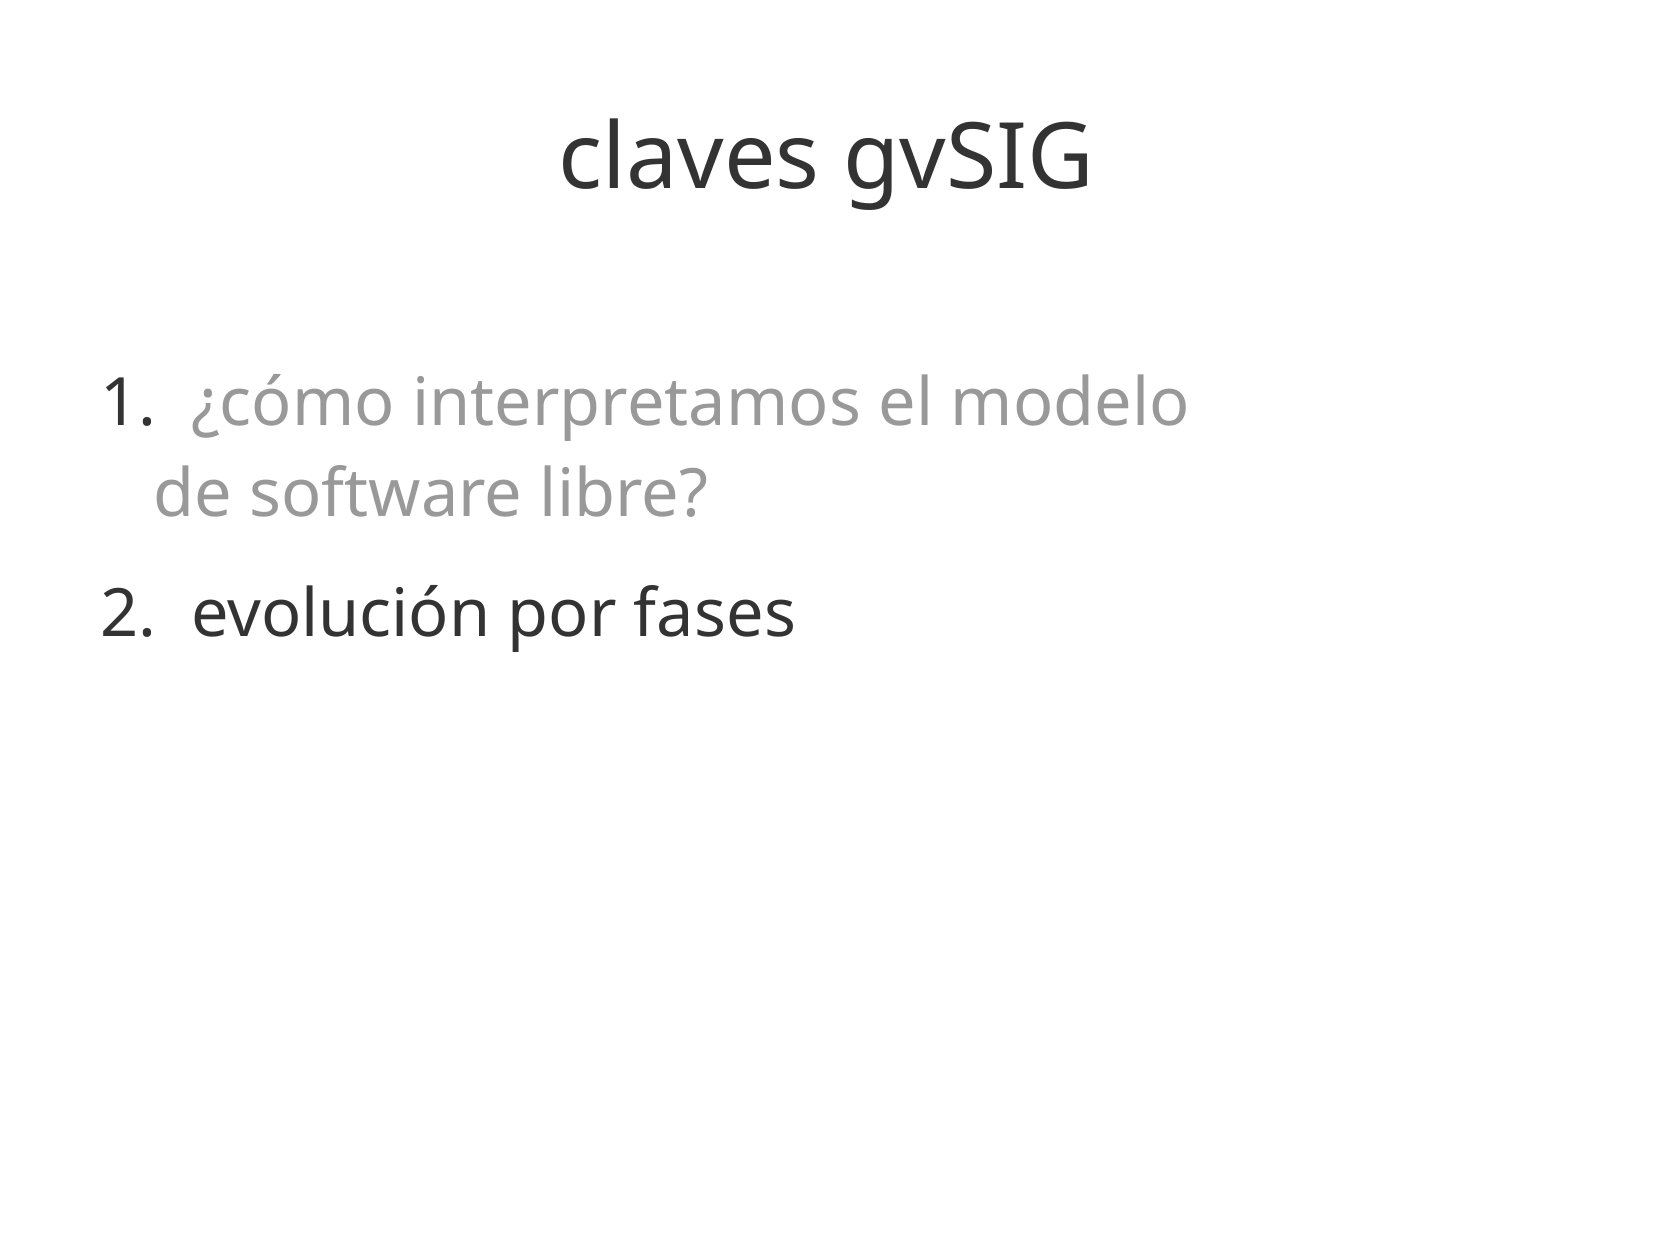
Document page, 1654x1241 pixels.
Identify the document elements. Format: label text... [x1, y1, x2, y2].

title claves gvSIG [82, 49, 1571, 257]
list ¿cómo interpretamos el modelo de software libre? evolución por fases [82, 354, 1571, 1109]
